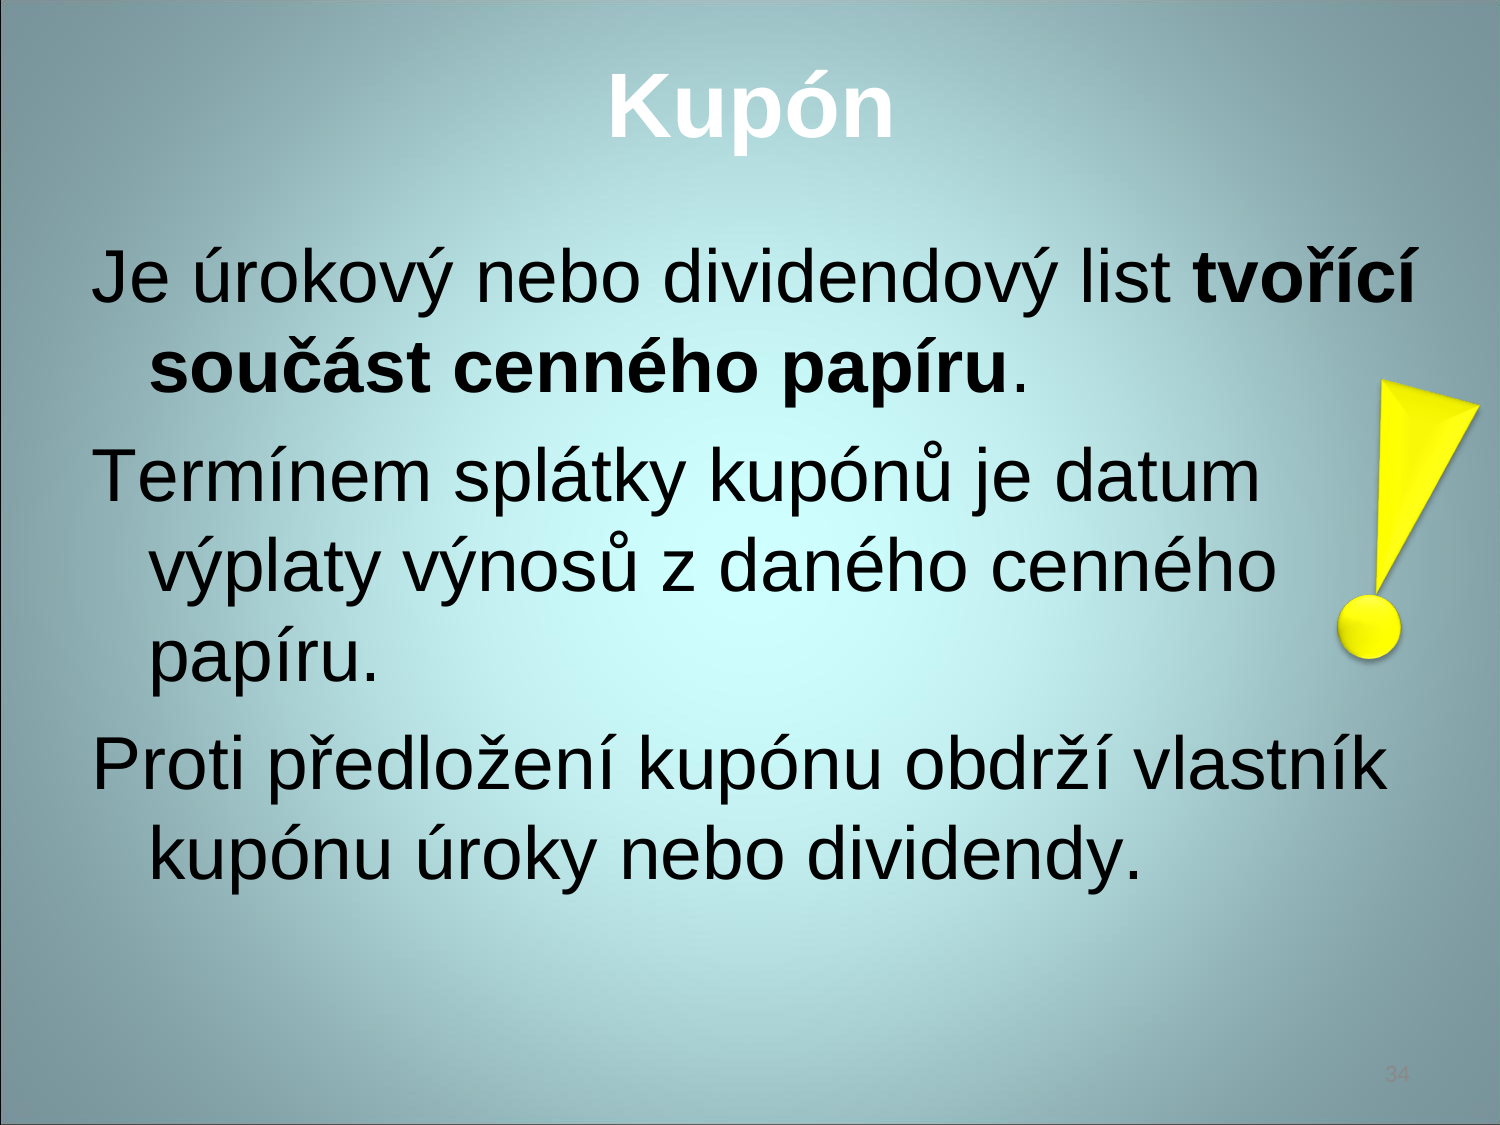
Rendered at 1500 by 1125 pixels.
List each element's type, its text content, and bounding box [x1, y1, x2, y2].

text_box <číslo> [1074, 1042, 1426, 1103]
picture [0, 0, 1500, 1125]
title Kupón [76, 30, 1427, 171]
list Je úrokový nebo dividendový list tvořící součást cenného papíru. Termínem splátky kupónů je datum výplaty výnosů z daného cenného papíru. Proti předložení kupónu obdrží vlastník kupónu úroky nebo dividendy. [76, 220, 1449, 1012]
